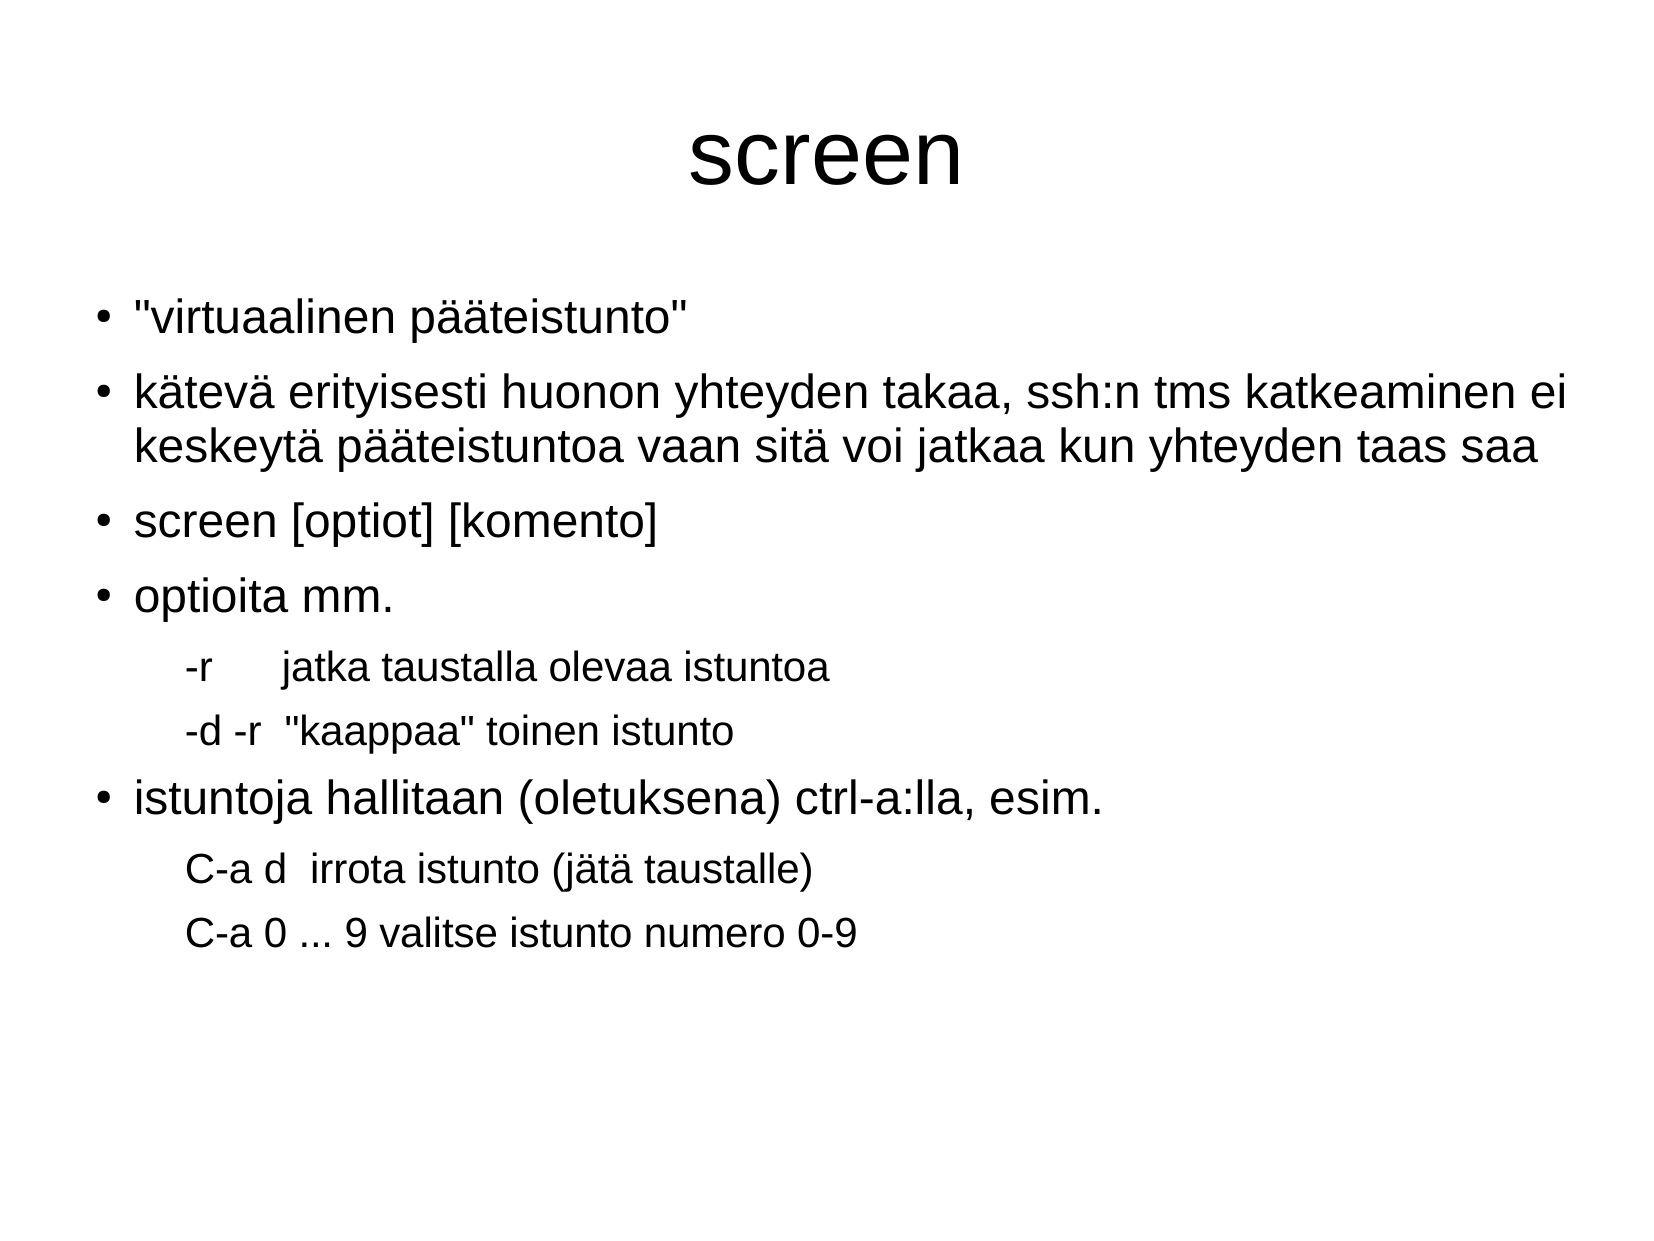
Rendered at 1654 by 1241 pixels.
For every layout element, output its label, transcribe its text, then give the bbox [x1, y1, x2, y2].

title screen [82, 49, 1571, 257]
list "virtuaalinen pääteistunto" kätevä erityisesti huonon yhteyden takaa, ssh:n tms katkeaminen ei keskeytä pääteistuntoa vaan sitä voi jatkaa kun yhteyden taas saa screen [optiot] [komento] optioita mm. -r jatka taustalla olevaa istuntoa -d -r "kaappaa" toinen istunto istuntoja hallitaan (oletuksena) ctrl-a:lla, esim. C-a d irrota istunto (jätä taustalle) C-a 0 ... 9 valitse istunto numero 0-9 [82, 290, 1571, 1010]
